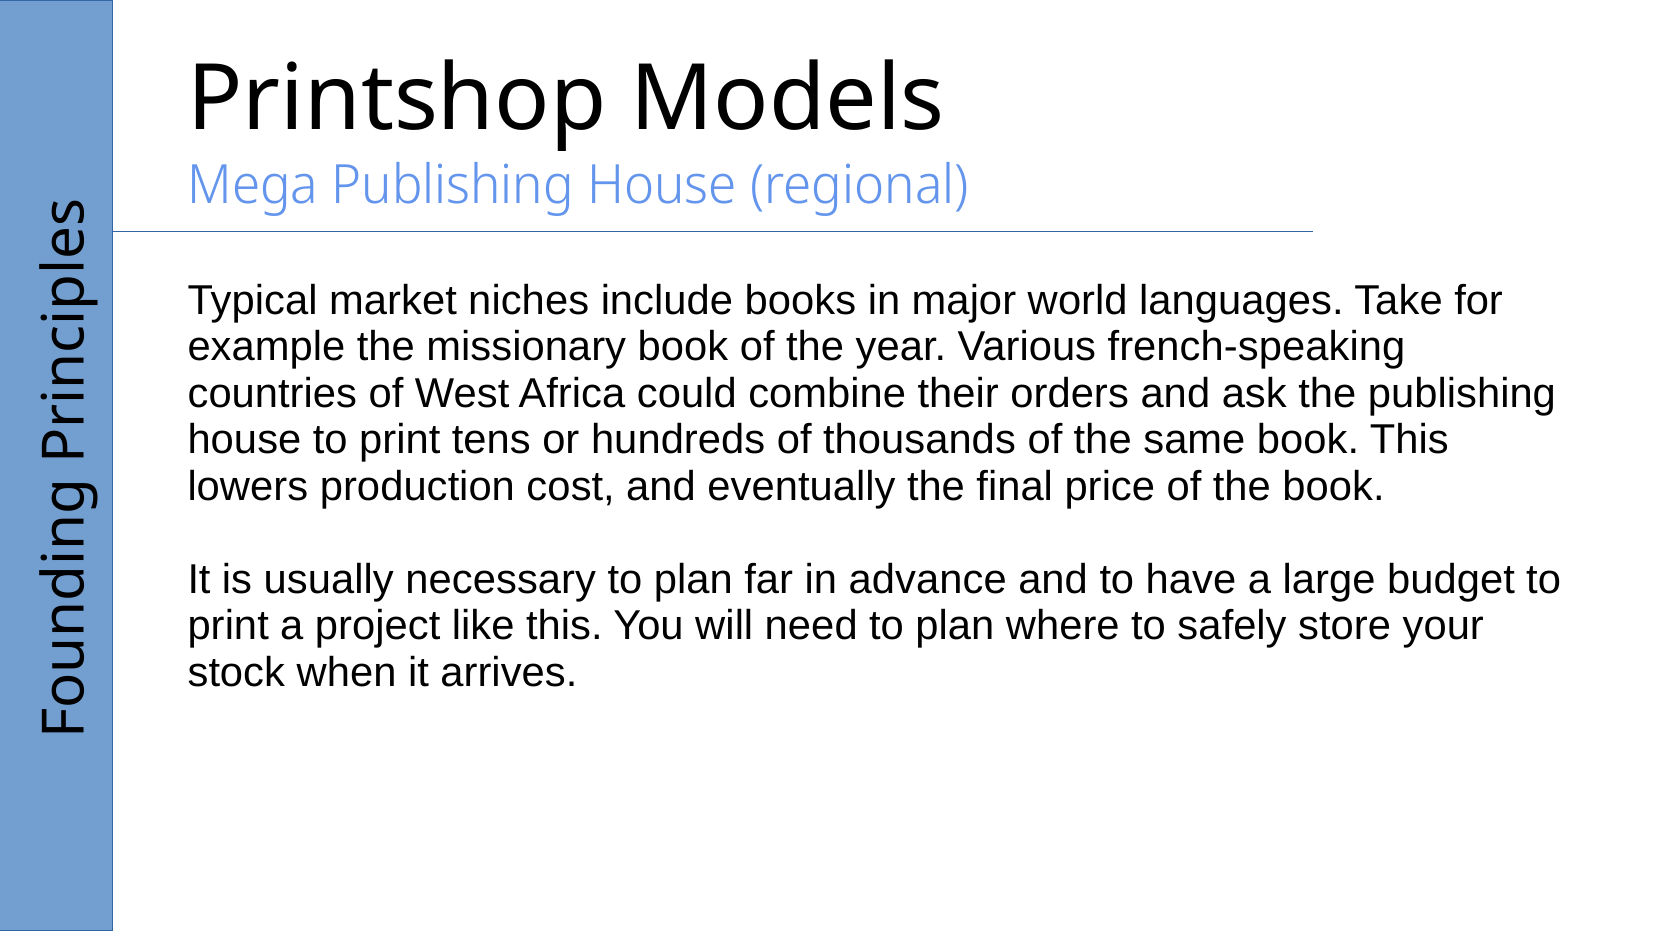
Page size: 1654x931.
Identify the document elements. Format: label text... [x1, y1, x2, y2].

title Printshop Models [187, 33, 1571, 125]
text_box [0, 0, 113, 931]
subtitle Typical market niches include books in major world languages. Take for example the missionary book of the year. Various french-speaking countries of West Africa could combine their orders and ask the publishing house to print tens or hundreds of thousands of the same book. This lowers production cost, and eventually the final price of the book. It is usually necessary to plan far in advance and to have a large budget to print a project like this. You will need to plan where to safely store your stock when it arrives. [187, 276, 1576, 696]
text_box Founding Principles [13, 37, 105, 901]
title Mega Publishing House (regional) [187, 125, 1571, 239]
